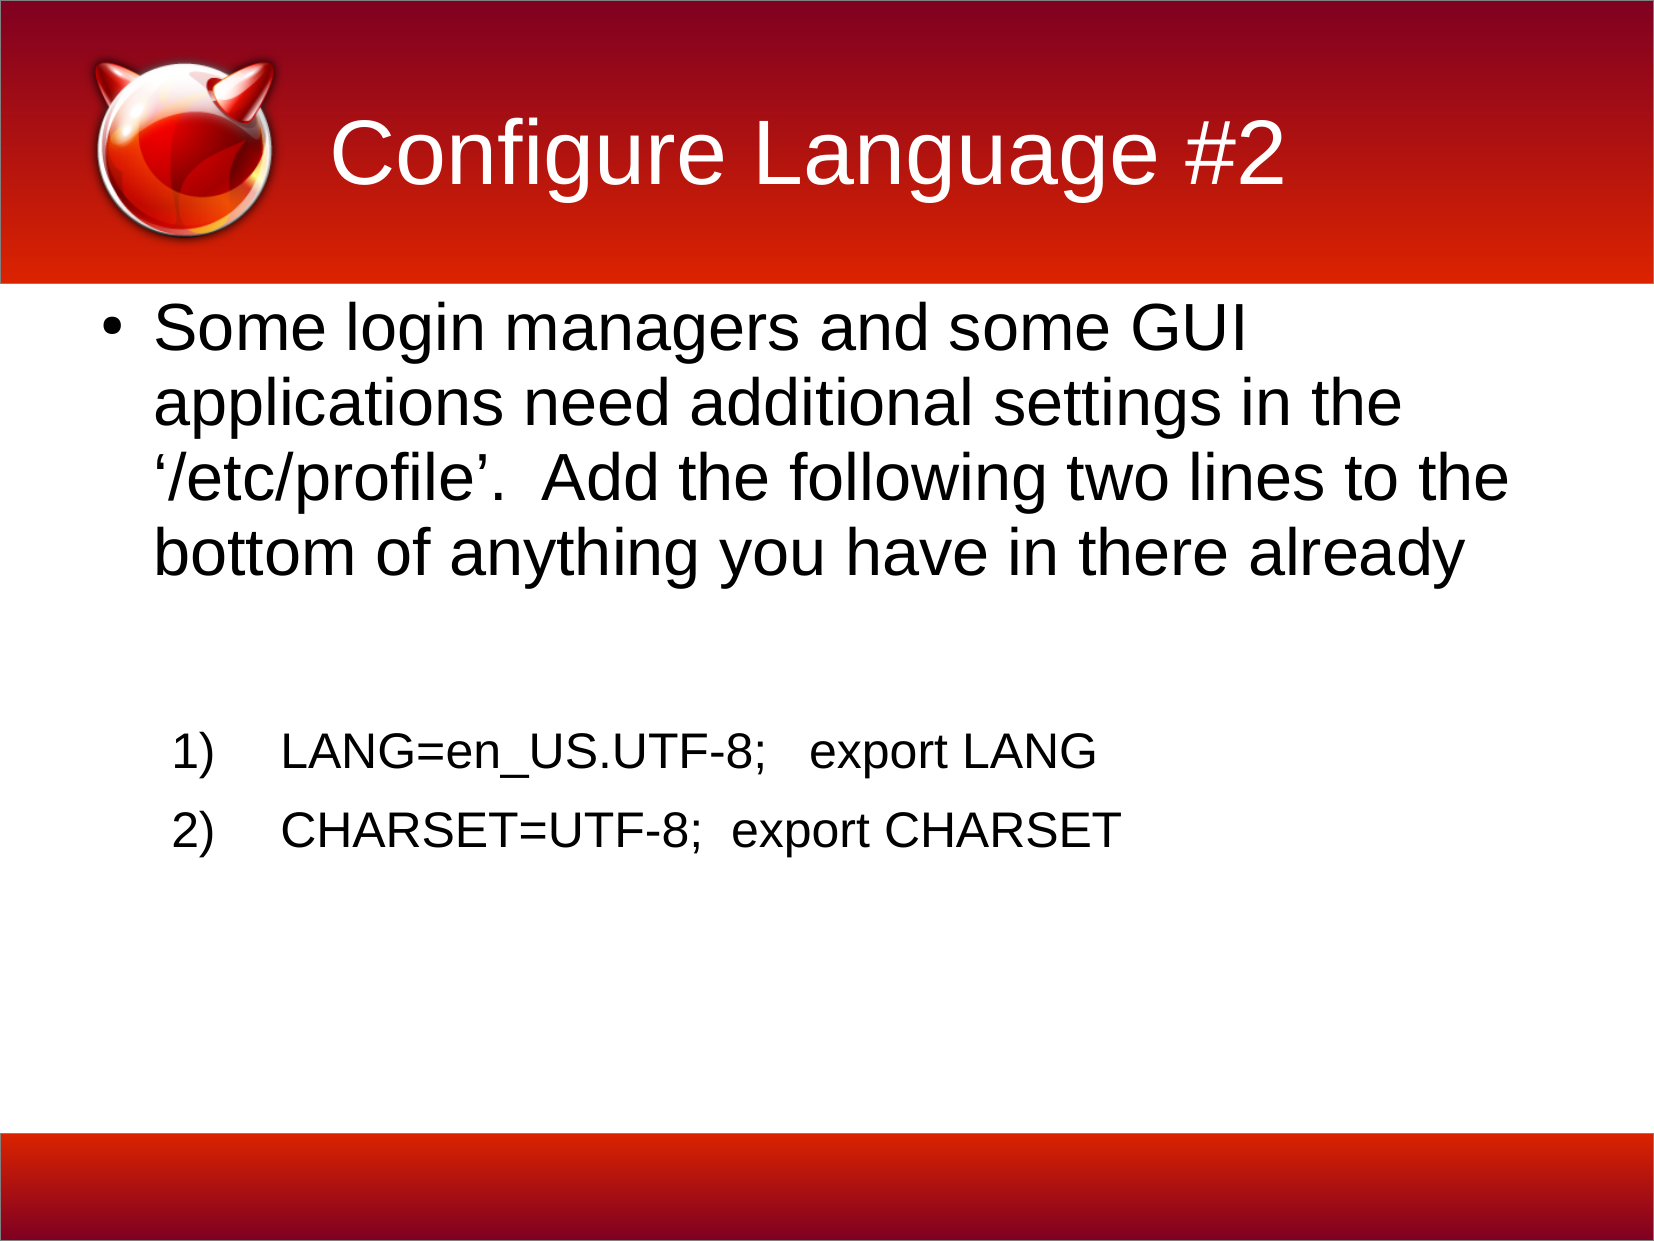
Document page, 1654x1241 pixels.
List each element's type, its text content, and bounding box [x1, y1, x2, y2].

list Some login managers and some GUI applications need additional settings in the ‘/etc/profile’. Add the following two lines to the bottom of anything you have in there already LANG=en_US.UTF-8; export LANG CHARSET=UTF-8; export CHARSET [82, 290, 1538, 1010]
title Configure Language #2 [82, 49, 1536, 257]
